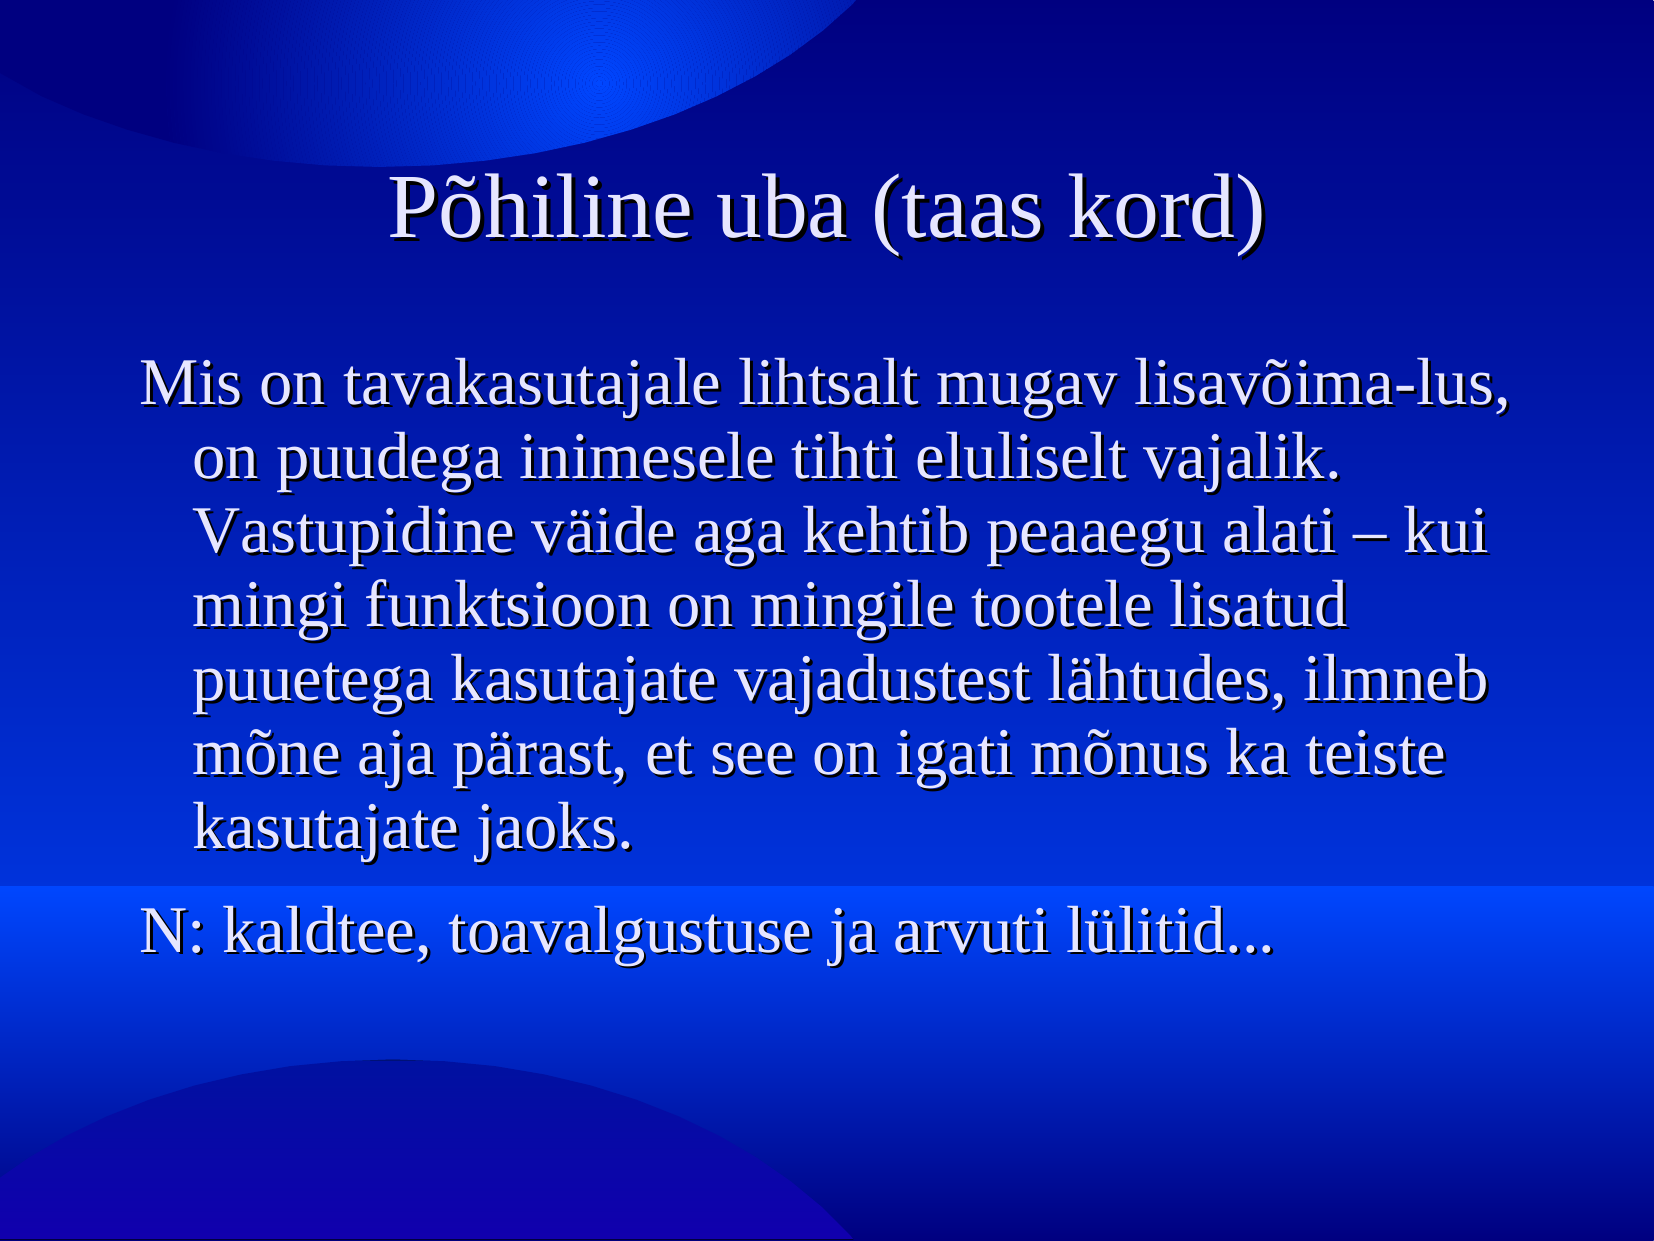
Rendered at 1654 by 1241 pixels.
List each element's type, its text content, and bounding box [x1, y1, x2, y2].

title Põhiline uba (taas kord) [121, 102, 1534, 311]
list Mis on tavakasutajale lihtsalt mugav lisavõima-lus, on puudega inimesele tihti eluliselt vajalik. Vastupidine väide aga kehtib peaaegu alati – kui mingi funktsioon on mingile tootele lisatud puuetega kasutajate vajadustest lähtudes, ilmneb mõne aja pärast, et see on igati mõnus ka teiste kasutajate jaoks. N: kaldtee, toavalgustuse ja arvuti lülitid... [121, 344, 1534, 1127]
